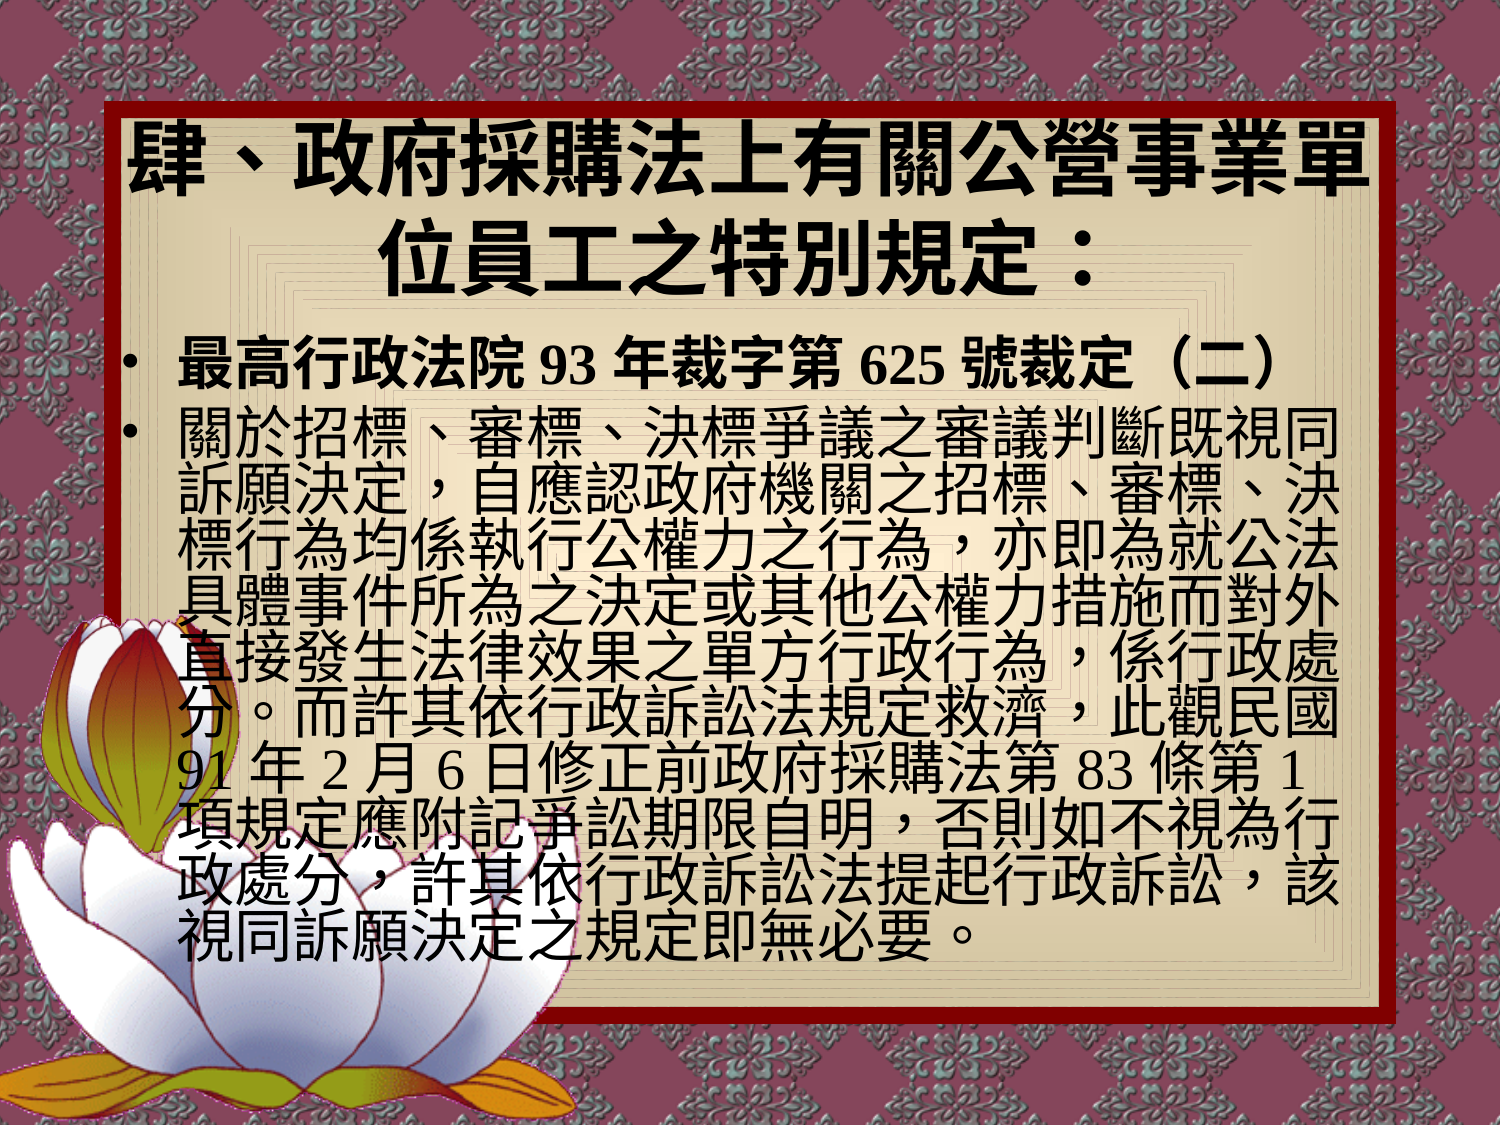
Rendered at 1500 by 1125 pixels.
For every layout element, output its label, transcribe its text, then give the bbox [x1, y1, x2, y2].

title 肆、政府採購法上有關公營事業單位員工之特別規定： [112, 112, 1388, 300]
picture [0, 0, 1500, 1125]
list 最高行政法院93年裁字第625號裁定（二） 關於招標、審標、決標爭議之審議判斷既視同訴願決定，自應認政府機關之招標、審標、決標行為均係執行公權力之行為，亦即為就公法具體事件所為之決定或其他公權力措施而對外直接發生法律效果之單方行政行為，係行政處分。而許其依行政訴訟法規定救濟，此觀民國91年2月6日修正前政府採購法第83條第1項規定應附記爭訟期限自明，否則如不視為行政處分，許其依行政訴訟法提起行政訴訟，該視同訴願決定之規定即無必要。 [112, 324, 1388, 988]
